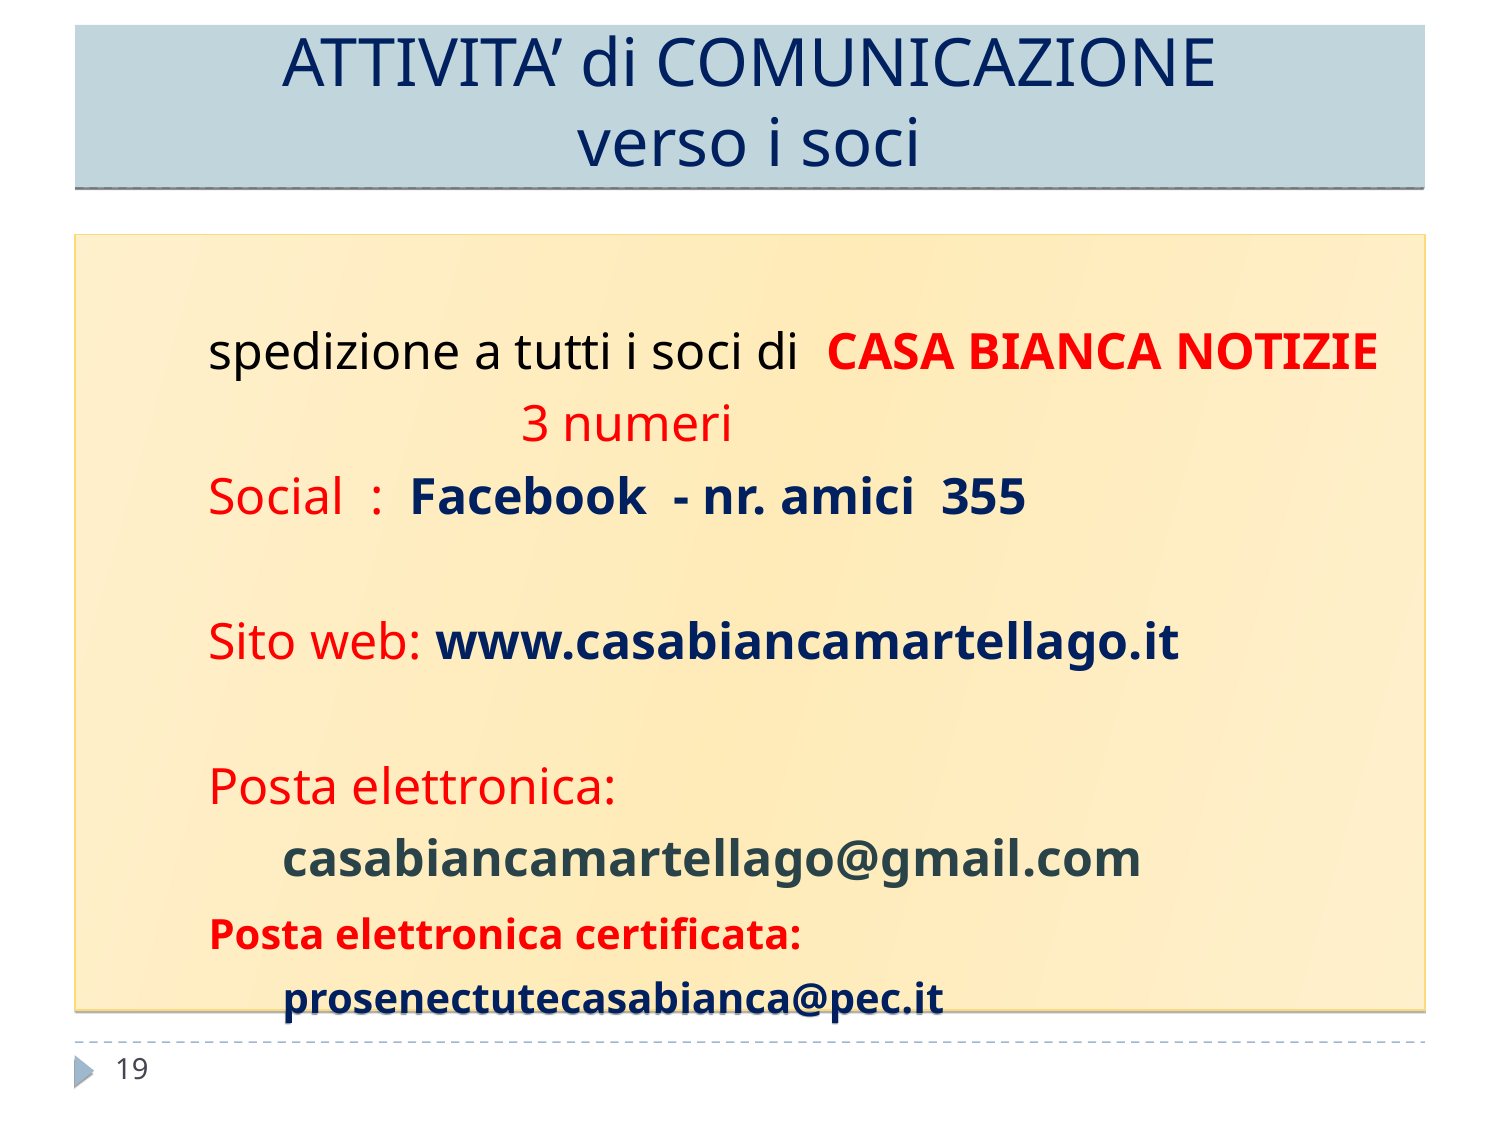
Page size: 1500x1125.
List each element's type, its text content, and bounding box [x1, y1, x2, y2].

footer [475, 1042, 1051, 1103]
title ATTIVITA’ di COMUNICAZIONE verso i soci [75, 24, 1425, 188]
slide_number <numero> [100, 1042, 426, 1103]
list spedizione a tutti i soci di CASA BIANCA NOTIZIE 3 numeri Social : Facebook - nr. amici 355 Sito web: www.casabiancamartellago.it Posta elettronica: casabiancamartellago@gmail.com Posta elettronica certificata: prosenectutecasabianca@pec.it [75, 234, 1425, 1010]
